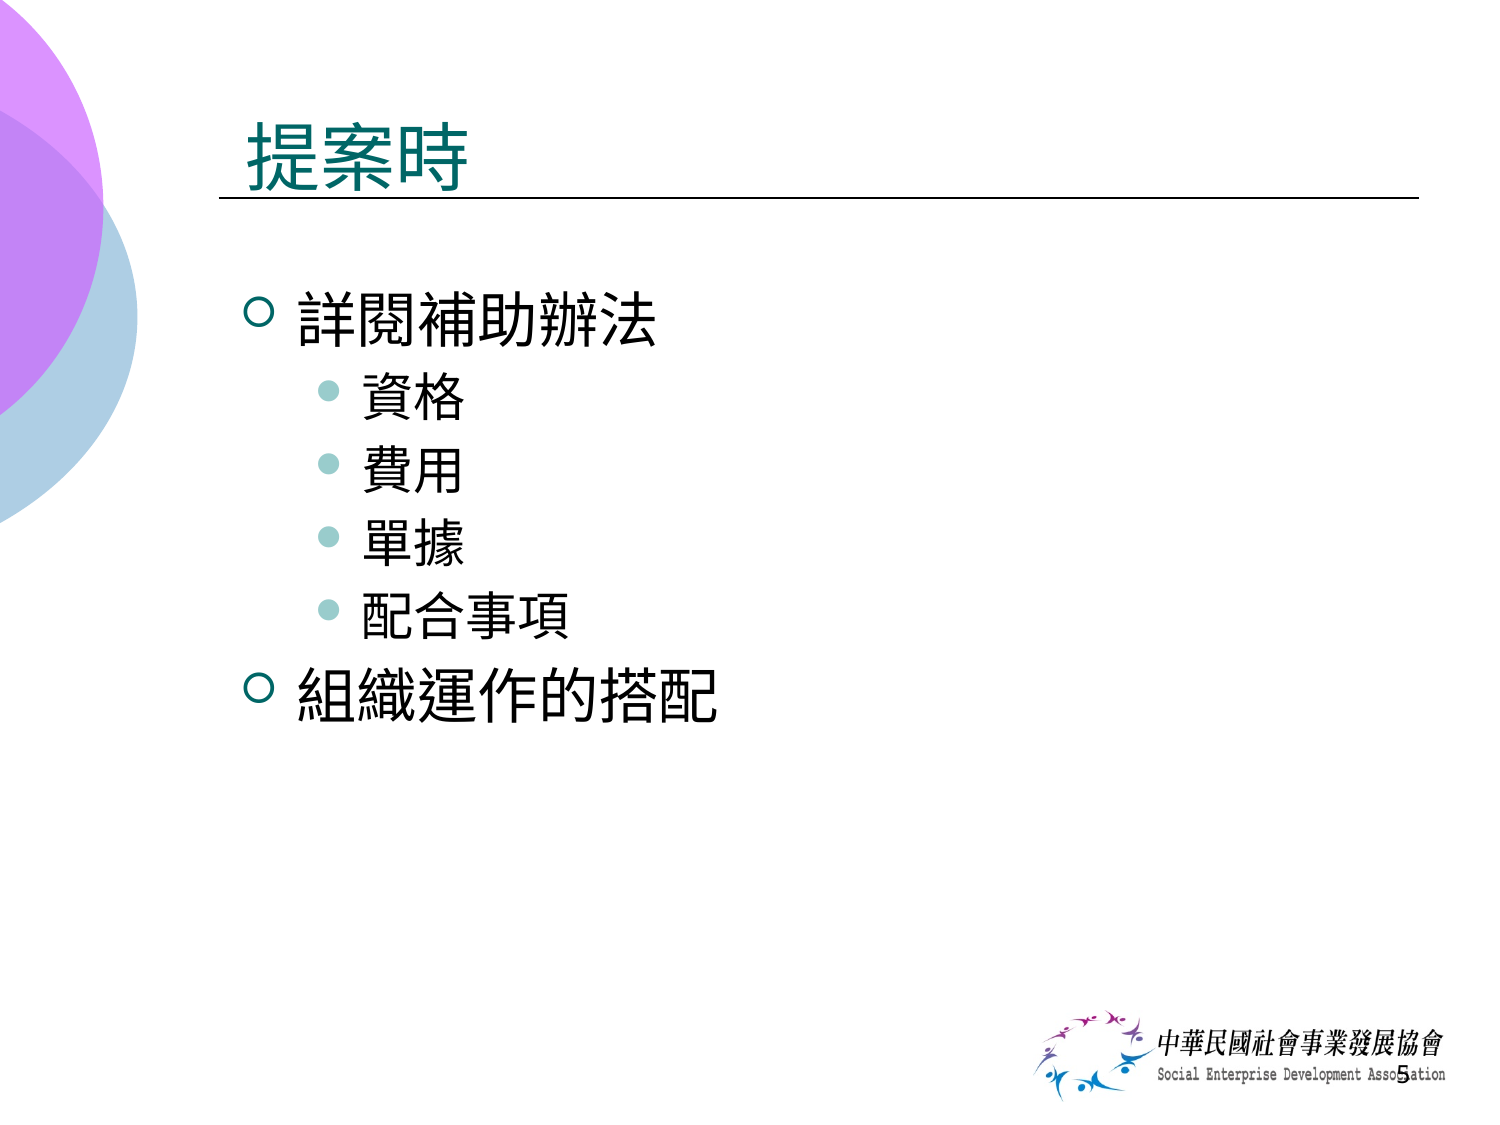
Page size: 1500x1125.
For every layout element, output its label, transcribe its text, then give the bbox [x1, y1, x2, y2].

text_box 提案時 [230, 54, 1430, 208]
text_box 詳閱補助辦法 資格 費用 單據 配合事項 組織運作的搭配 [225, 274, 1425, 1000]
picture [1033, 1010, 1447, 1102]
text_box <編號> [1074, 1025, 1425, 1100]
